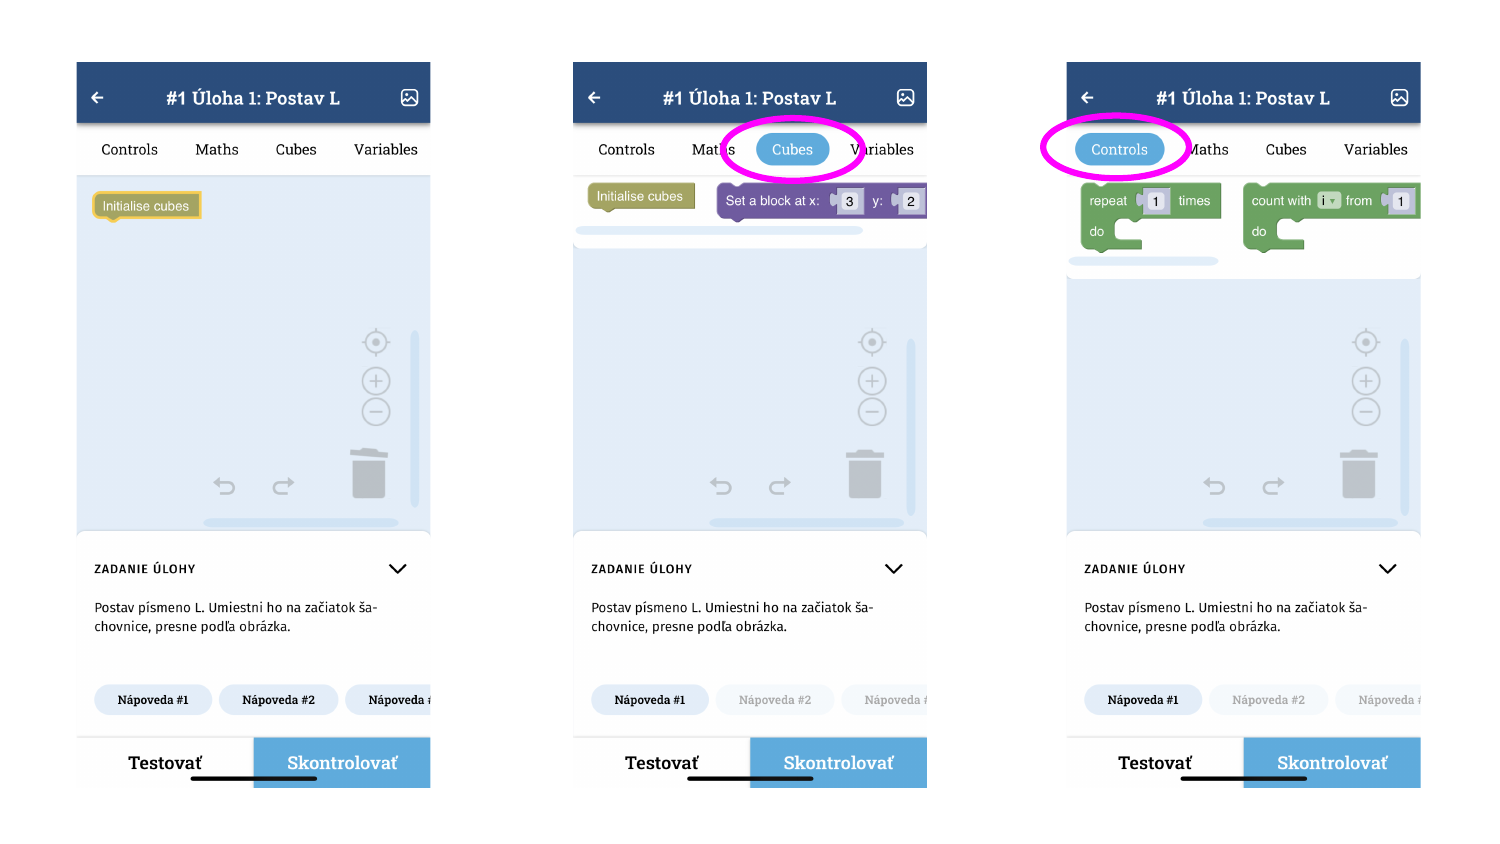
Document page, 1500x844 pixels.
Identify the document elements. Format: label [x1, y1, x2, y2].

picture [1066, 62, 1421, 788]
picture [1066, 119, 1185, 175]
picture [76, 62, 431, 788]
picture [573, 62, 927, 788]
